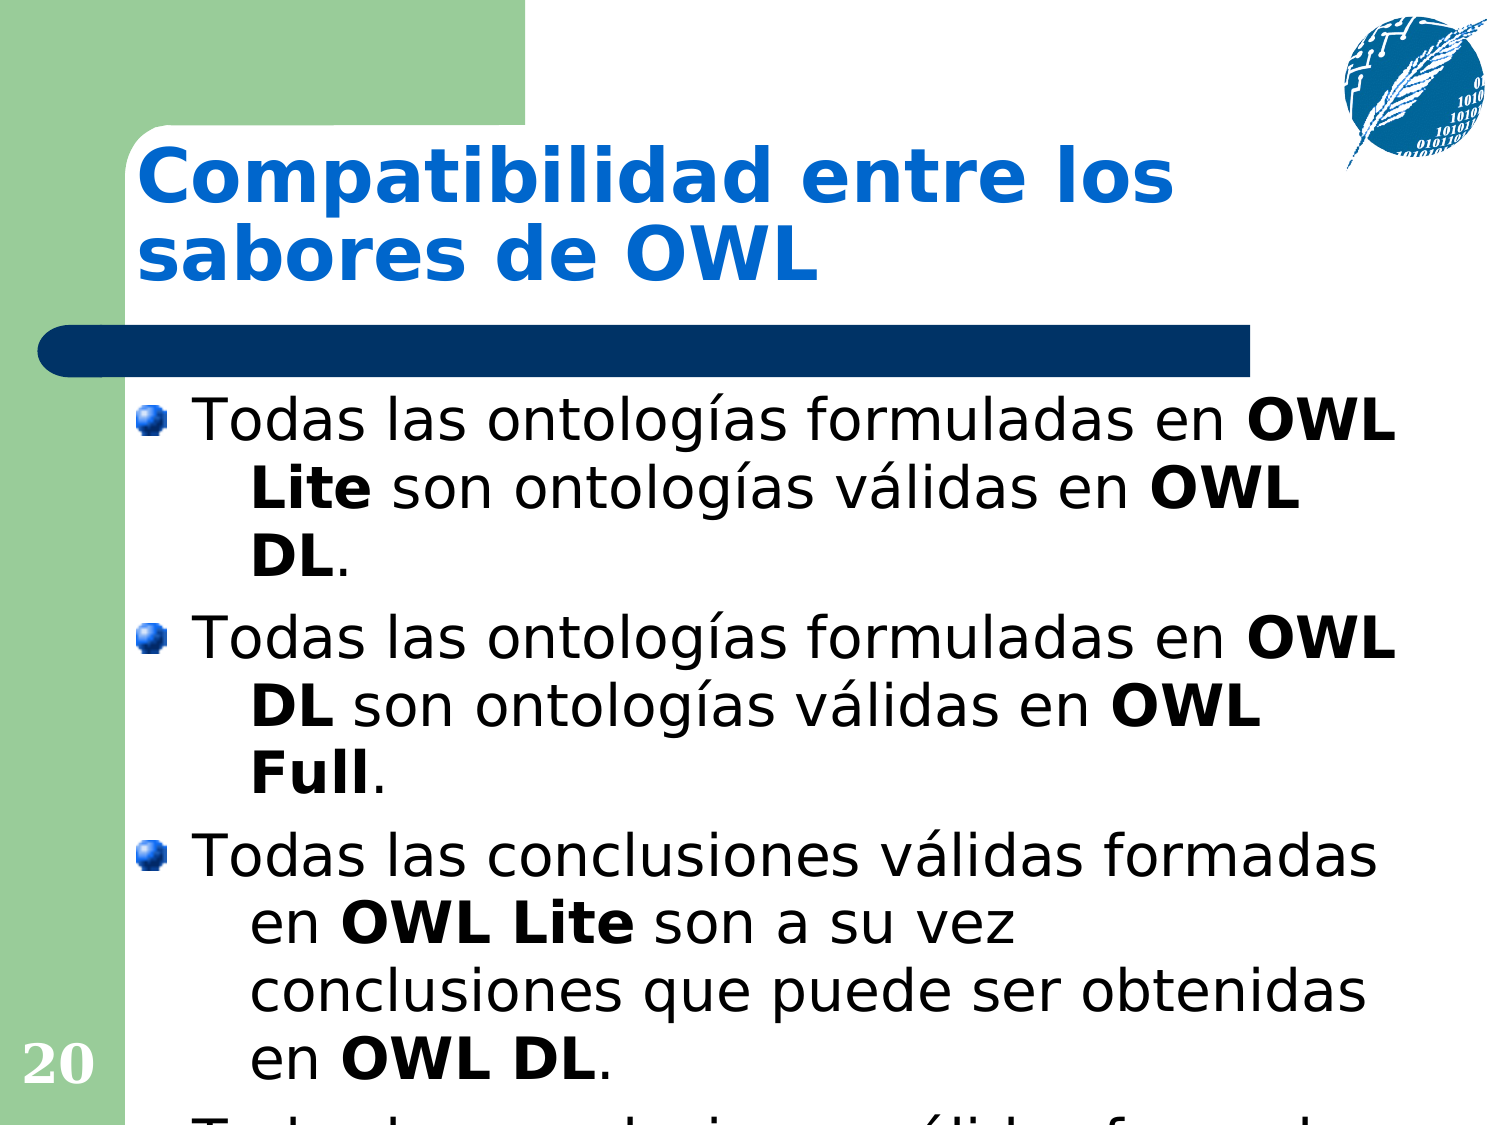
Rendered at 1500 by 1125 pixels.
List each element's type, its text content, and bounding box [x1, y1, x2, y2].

picture [1416, 140, 1425, 149]
picture [1341, 15, 1487, 172]
picture [1427, 138, 1431, 148]
list Todas las ontologías formuladas en OWL Lite son ontologías válidas en OWL DL. Todas las ontologías formuladas en OWL DL son ontologías válidas en OWL Full. Todas las conclusiones válidas formadas en OWL Lite son a su vez conclusiones que puede ser obtenidas en OWL DL. Todas las conclusiones válidas formadas en OWL DL son a su vez conclusiones que puede ser obtenidas en OWL Full. [136, 386, 1399, 1108]
title Compatibilidad entre los sabores de OWL [136, 135, 1413, 301]
picture [1436, 127, 1450, 136]
picture [1433, 139, 1440, 147]
